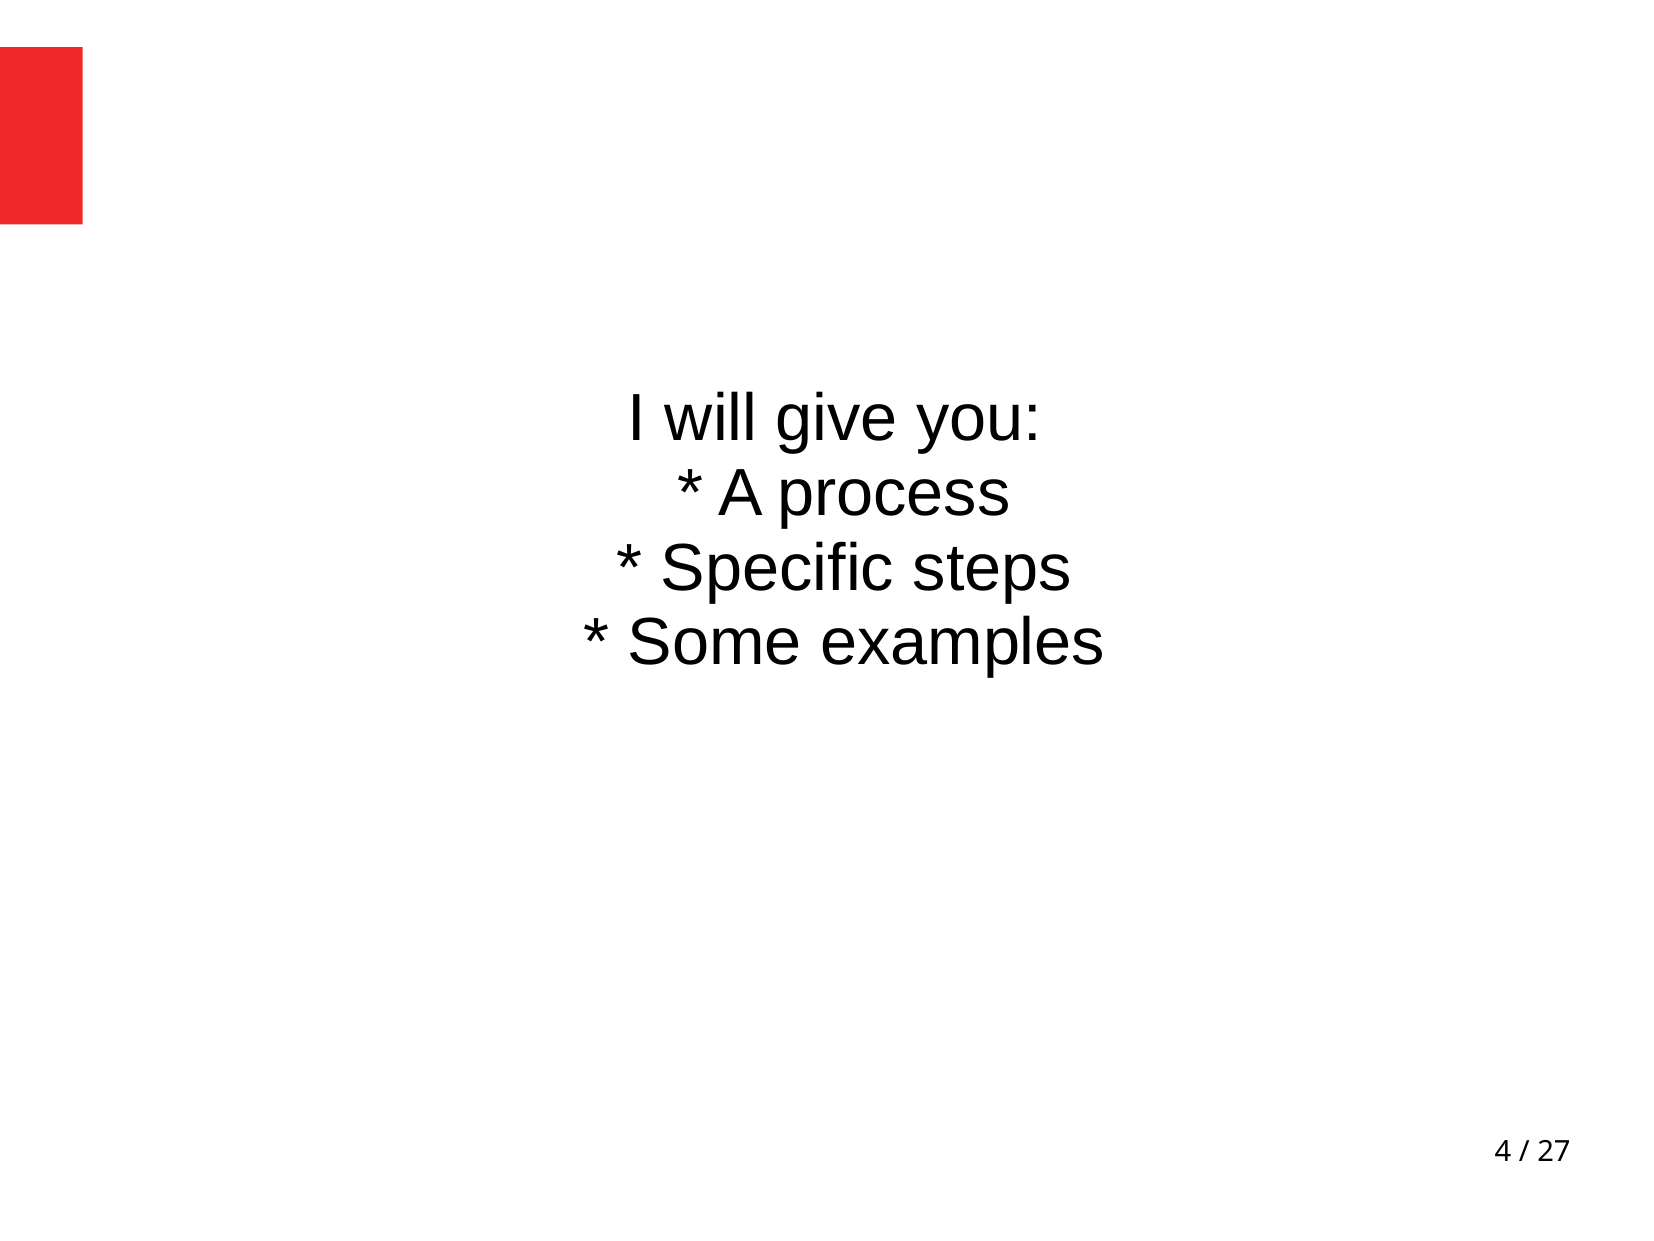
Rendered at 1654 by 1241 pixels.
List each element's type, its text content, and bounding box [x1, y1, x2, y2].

subtitle I will give you: * A process * Specific steps * Some examples [118, 49, 1571, 1010]
